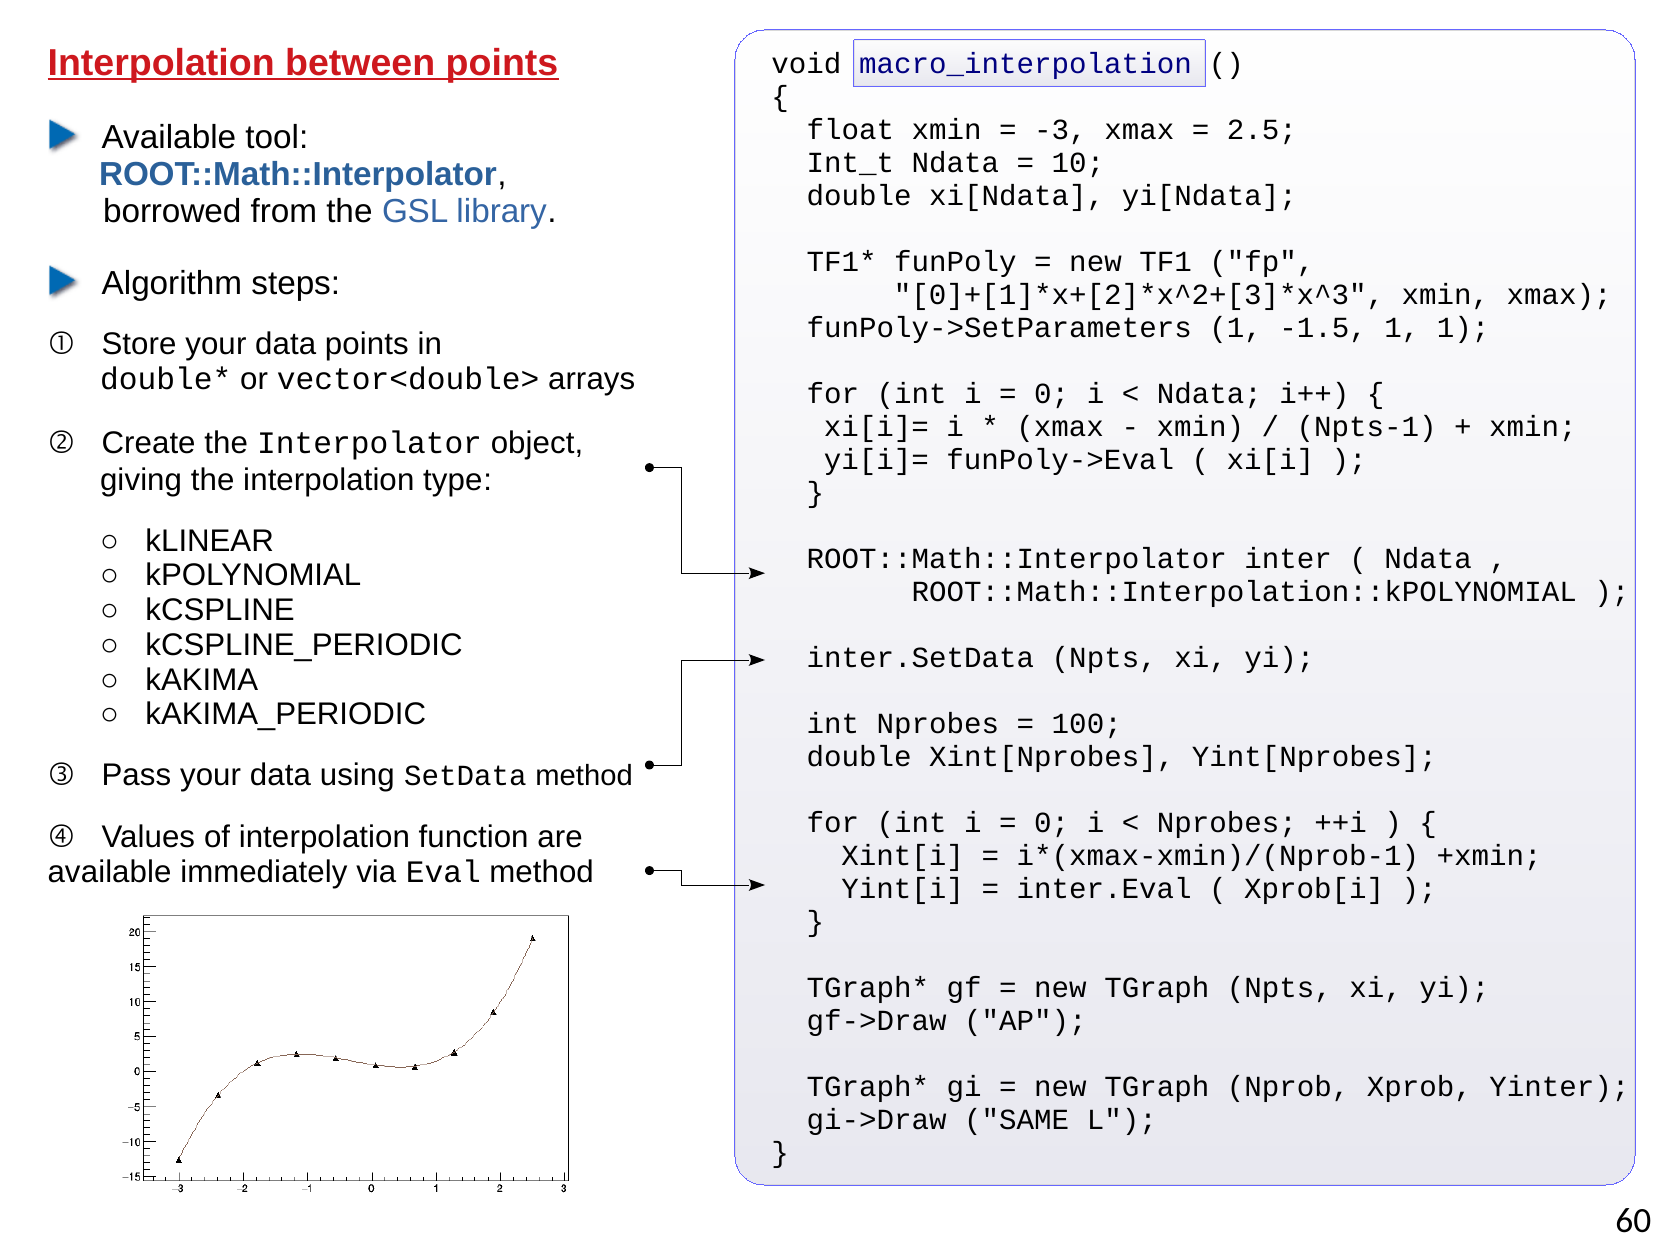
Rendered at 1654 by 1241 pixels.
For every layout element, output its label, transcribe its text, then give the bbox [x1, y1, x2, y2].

text_box void macro_interpolation () { float xmin = -3, xmax = 2.5; Int_t Ndata = 10; double xi[Ndata], yi[Ndata]; TF1* funPoly = new TF1 ("fp", "[0]+[1]*x+[2]*x^2+[3]*x^3", xmin, xmax); funPoly->SetParameters (1, -1.5, 1, 1); for (int i = 0; i < Ndata; i++) { xi[i]= i * (xmax - xmin) / (Npts-1) + xmin; yi[i]= funPoly->Eval ( xi[i] ); } ROOT::Math::Interpolator inter ( Ndata , ROOT::Math::Interpolation::kPOLYNOMIAL ); inter.SetData (Npts, xi, yi); int Nprobes = 100; double Xint[Nprobes], Yint[Nprobes]; for (int i = 0; i < Nprobes; ++i ) { Xint[i] = i*(xmax-xmin)/(Nprob-1) +xmin; Yint[i] = inter.Eval ( Xprob[i] ); } TGraph* gf = new TGraph (Npts, xi, yi); gf->Draw ("AP"); TGraph* gi = new TGraph (Nprob, Xprob, Yinter); gi->Draw ("SAME L"); } [756, 41, 1654, 1180]
picture [90, 916, 621, 1214]
text_box [734, 29, 1629, 1186]
text_box Interpolation between points Available tool: ROOT::Math::Interpolator, borrowed from the GSL library. Algorithm steps:  Store your data points in double* or vector<double> arrays  Create the Interpolator object, giving the interpolation type: ○ kLINEAR ○ kPOLYNOMIAL ○ kCSPLINE ○ kCSPLINE_PERIODIC ○ kAKIMA ○ kAKIMA_PERIODIC  Pass your data using SetData method  Values of interpolation function are available immediately via Eval method [32, 34, 655, 916]
